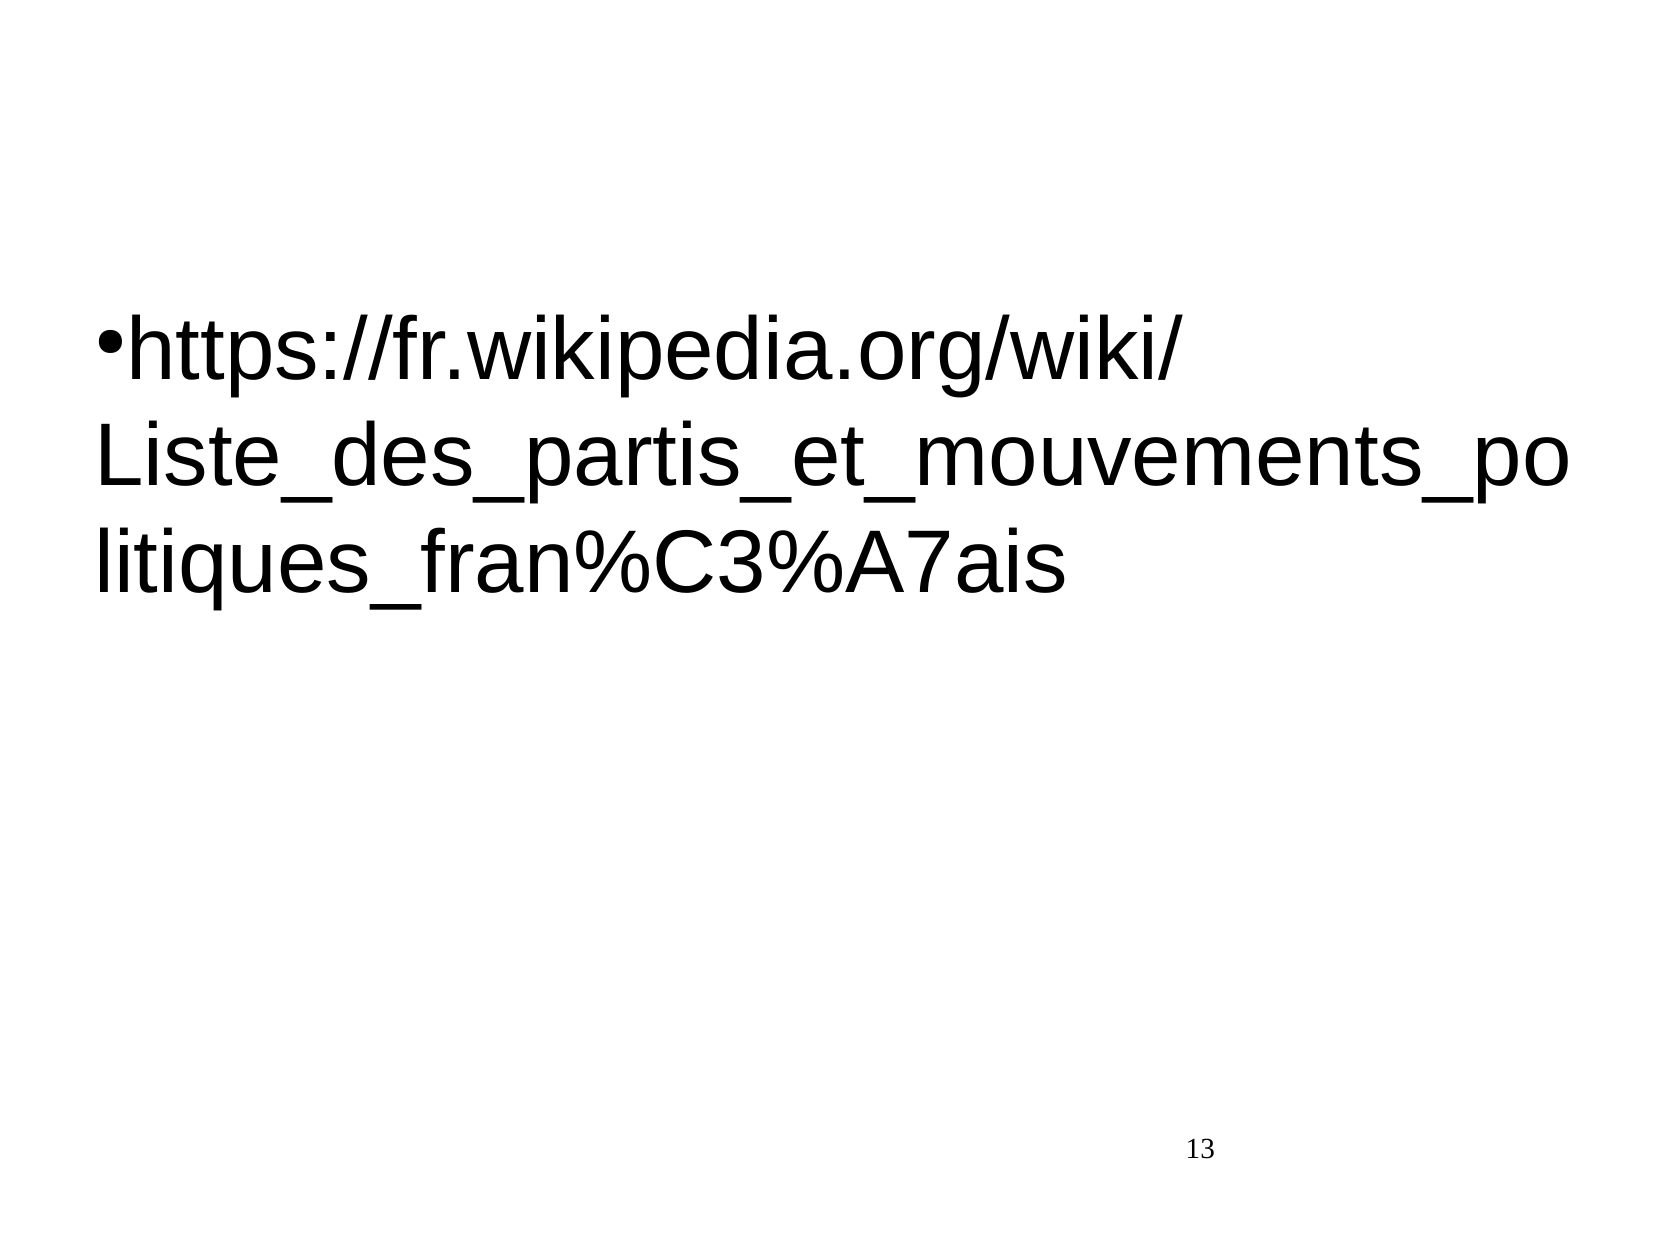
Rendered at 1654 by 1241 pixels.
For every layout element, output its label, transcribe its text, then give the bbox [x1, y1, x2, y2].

list https://fr.wikipedia.org/wiki/Liste_des_partis_et_mouvements_politiques_fran%C3%A7ais [94, 290, 1583, 1010]
text_box [1185, 1129, 1571, 1216]
